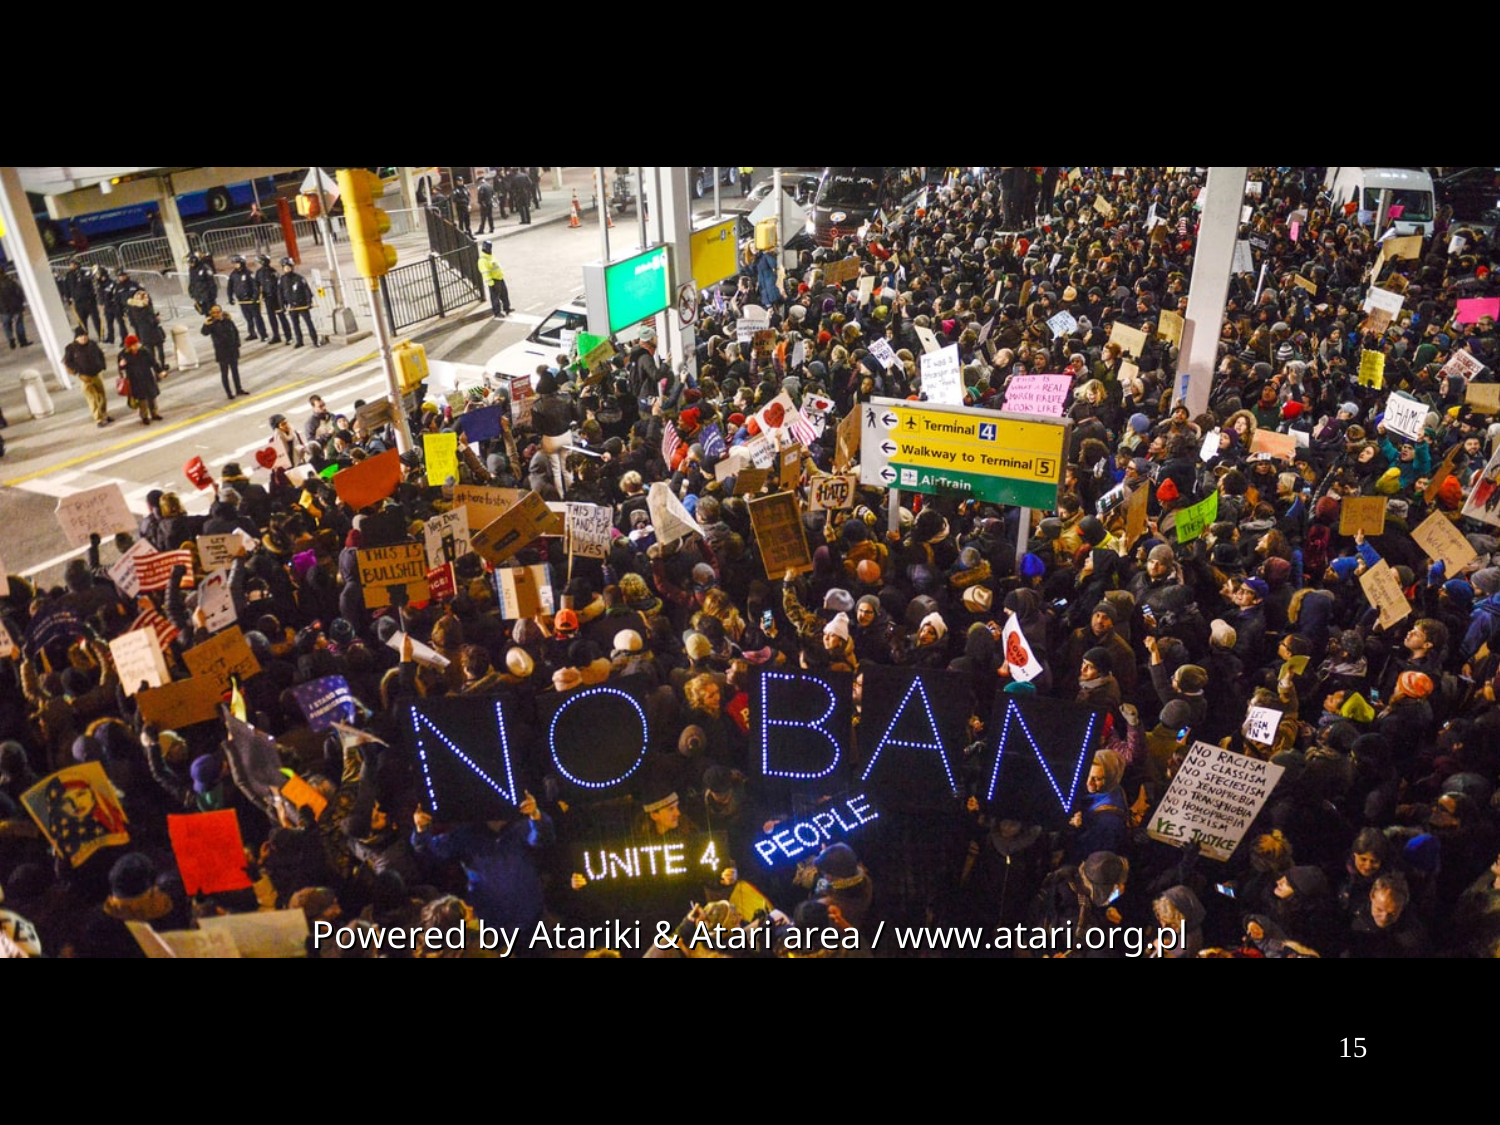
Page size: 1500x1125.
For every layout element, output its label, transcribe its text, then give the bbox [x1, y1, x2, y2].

picture [0, 167, 1500, 903]
text_box Powered by Atariki & Atari area / www.atari.org.pl [0, 903, 1500, 964]
